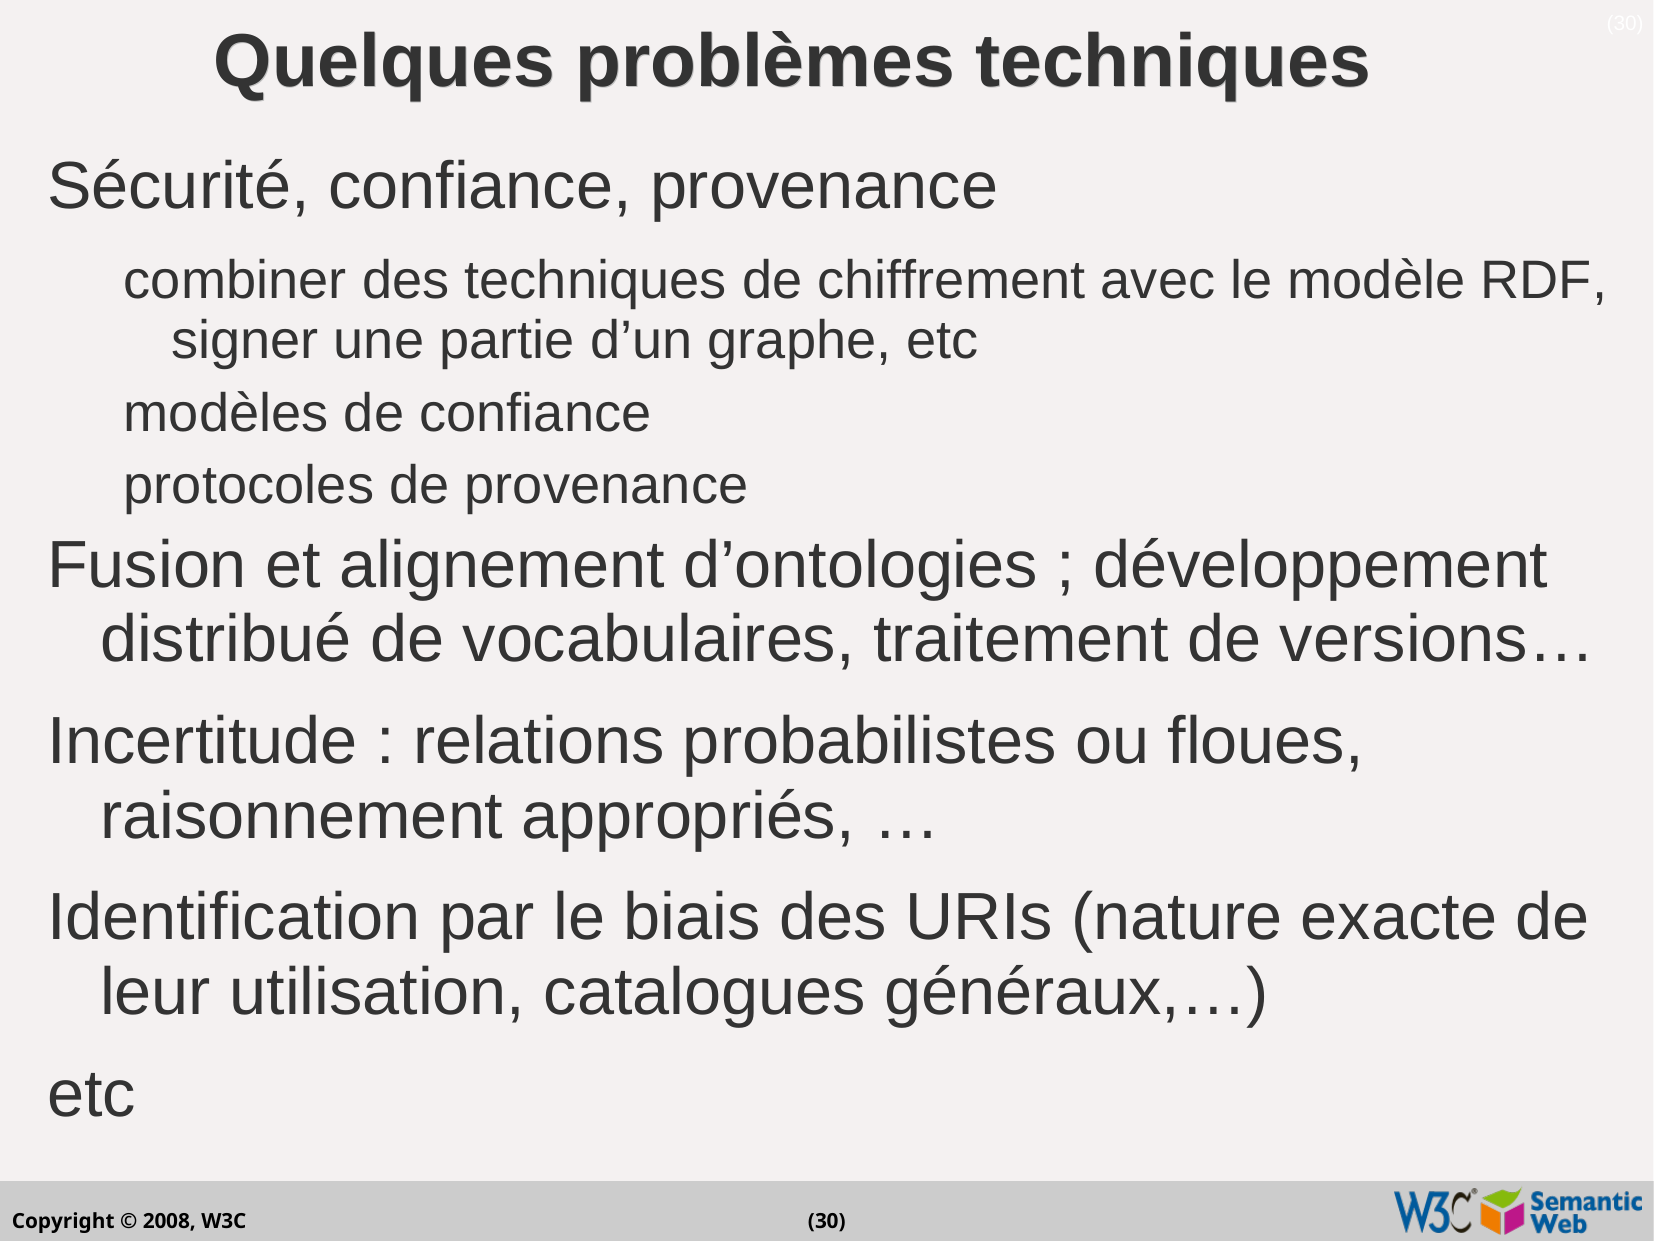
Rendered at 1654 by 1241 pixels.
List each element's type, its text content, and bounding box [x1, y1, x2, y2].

list Sécurité, confiance, provenance combiner des techniques de chiffrement avec le modèle RDF, signer une partie d’un graphe, etc modèles de confiance protocoles de provenance Fusion et alignement d’ontologies ; développement distribué de vocabulaires, traitement de versions… Incertitude : relations probabilistes ou floues, raisonnement appropriés, … Identification par le biais des URIs (nature exacte de leur utilisation, catalogues généraux,…) etc [29, 147, 1624, 1131]
title Quelques problèmes techniques [93, 0, 1493, 119]
picture [1394, 1185, 1642, 1235]
